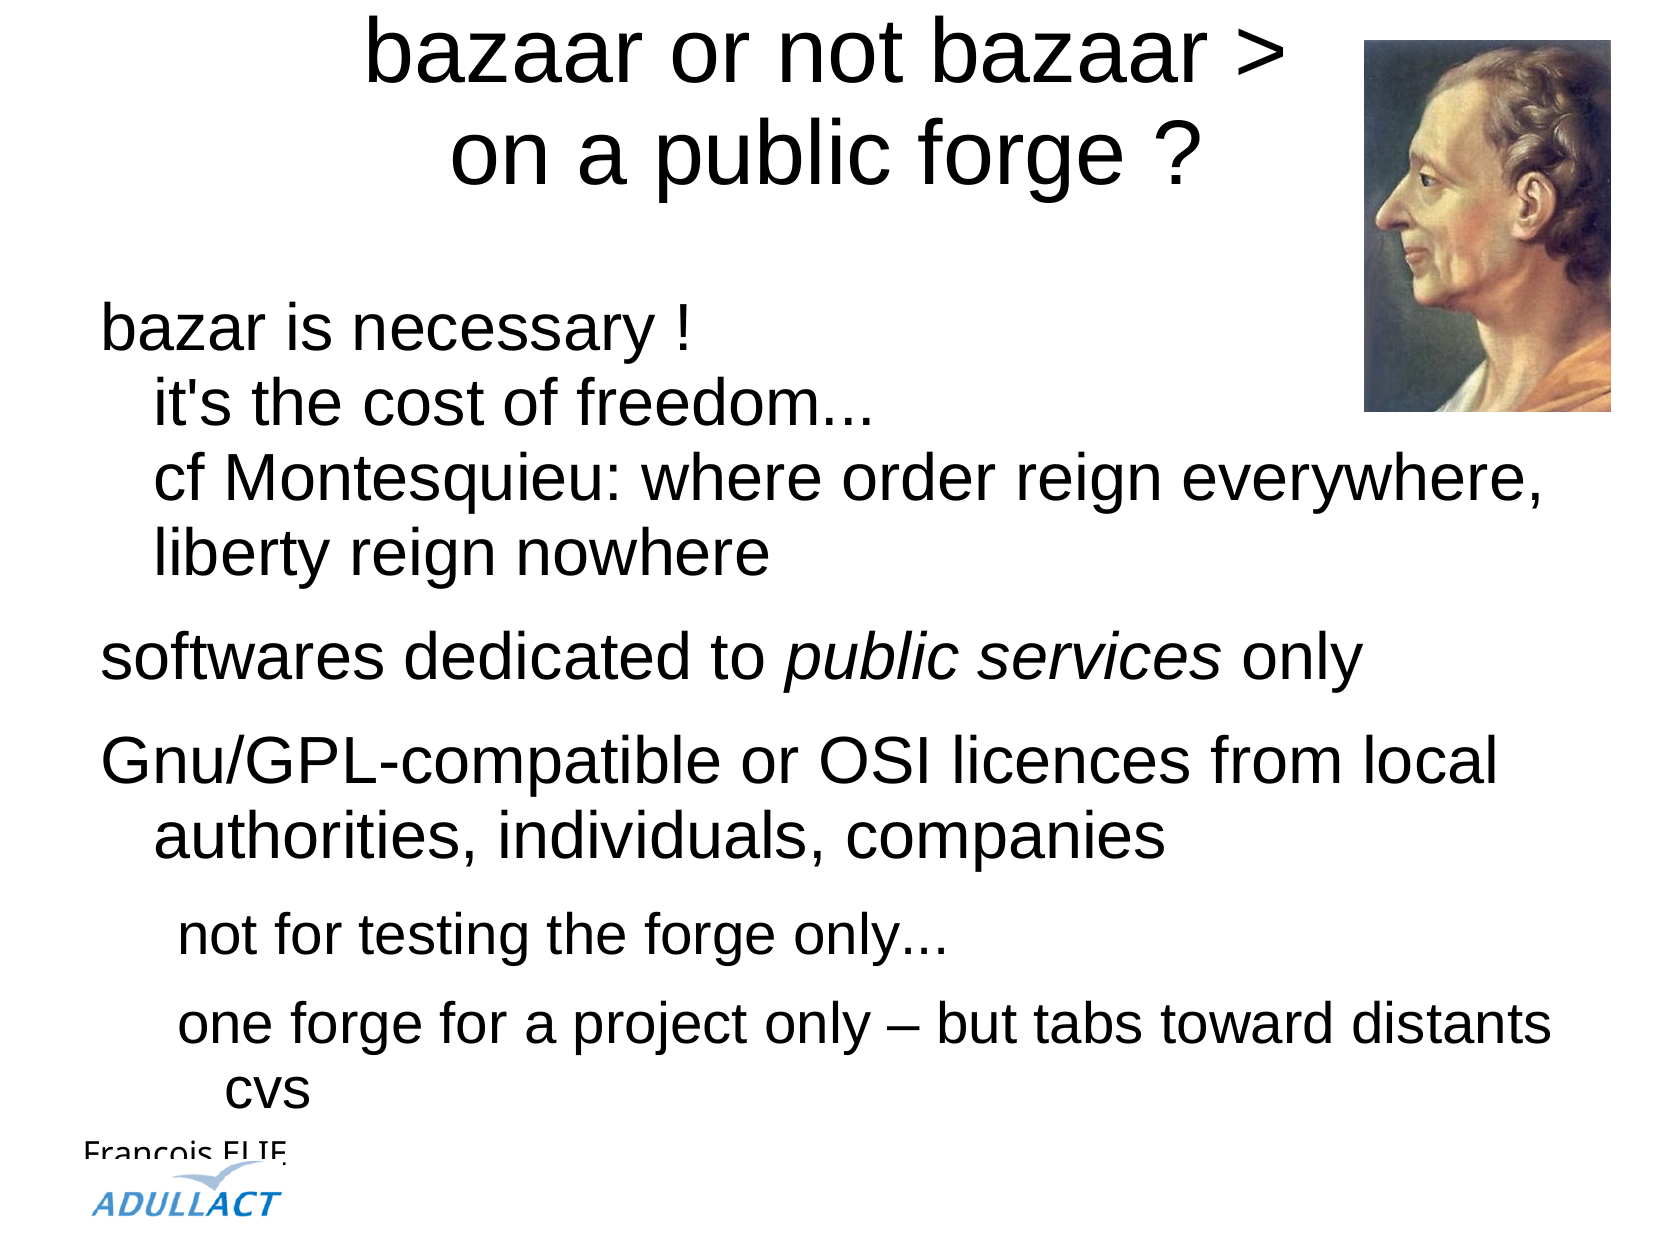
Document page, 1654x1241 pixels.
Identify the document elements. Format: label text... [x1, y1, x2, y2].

title bazaar or not bazaar > on a public forge ? [82, 0, 1571, 290]
list bazar is necessary ! it's the cost of freedom... cf Montesquieu: where order reign everywhere, liberty reign nowhere softwares dedicated to public services only Gnu/GPL-compatible or OSI licences from local authorities, individuals, companies not for testing the forge only... one forge for a project only – but tabs toward distants cvs [82, 290, 1571, 1203]
picture [1364, 40, 1611, 412]
picture [82, 1203, 283, 1221]
